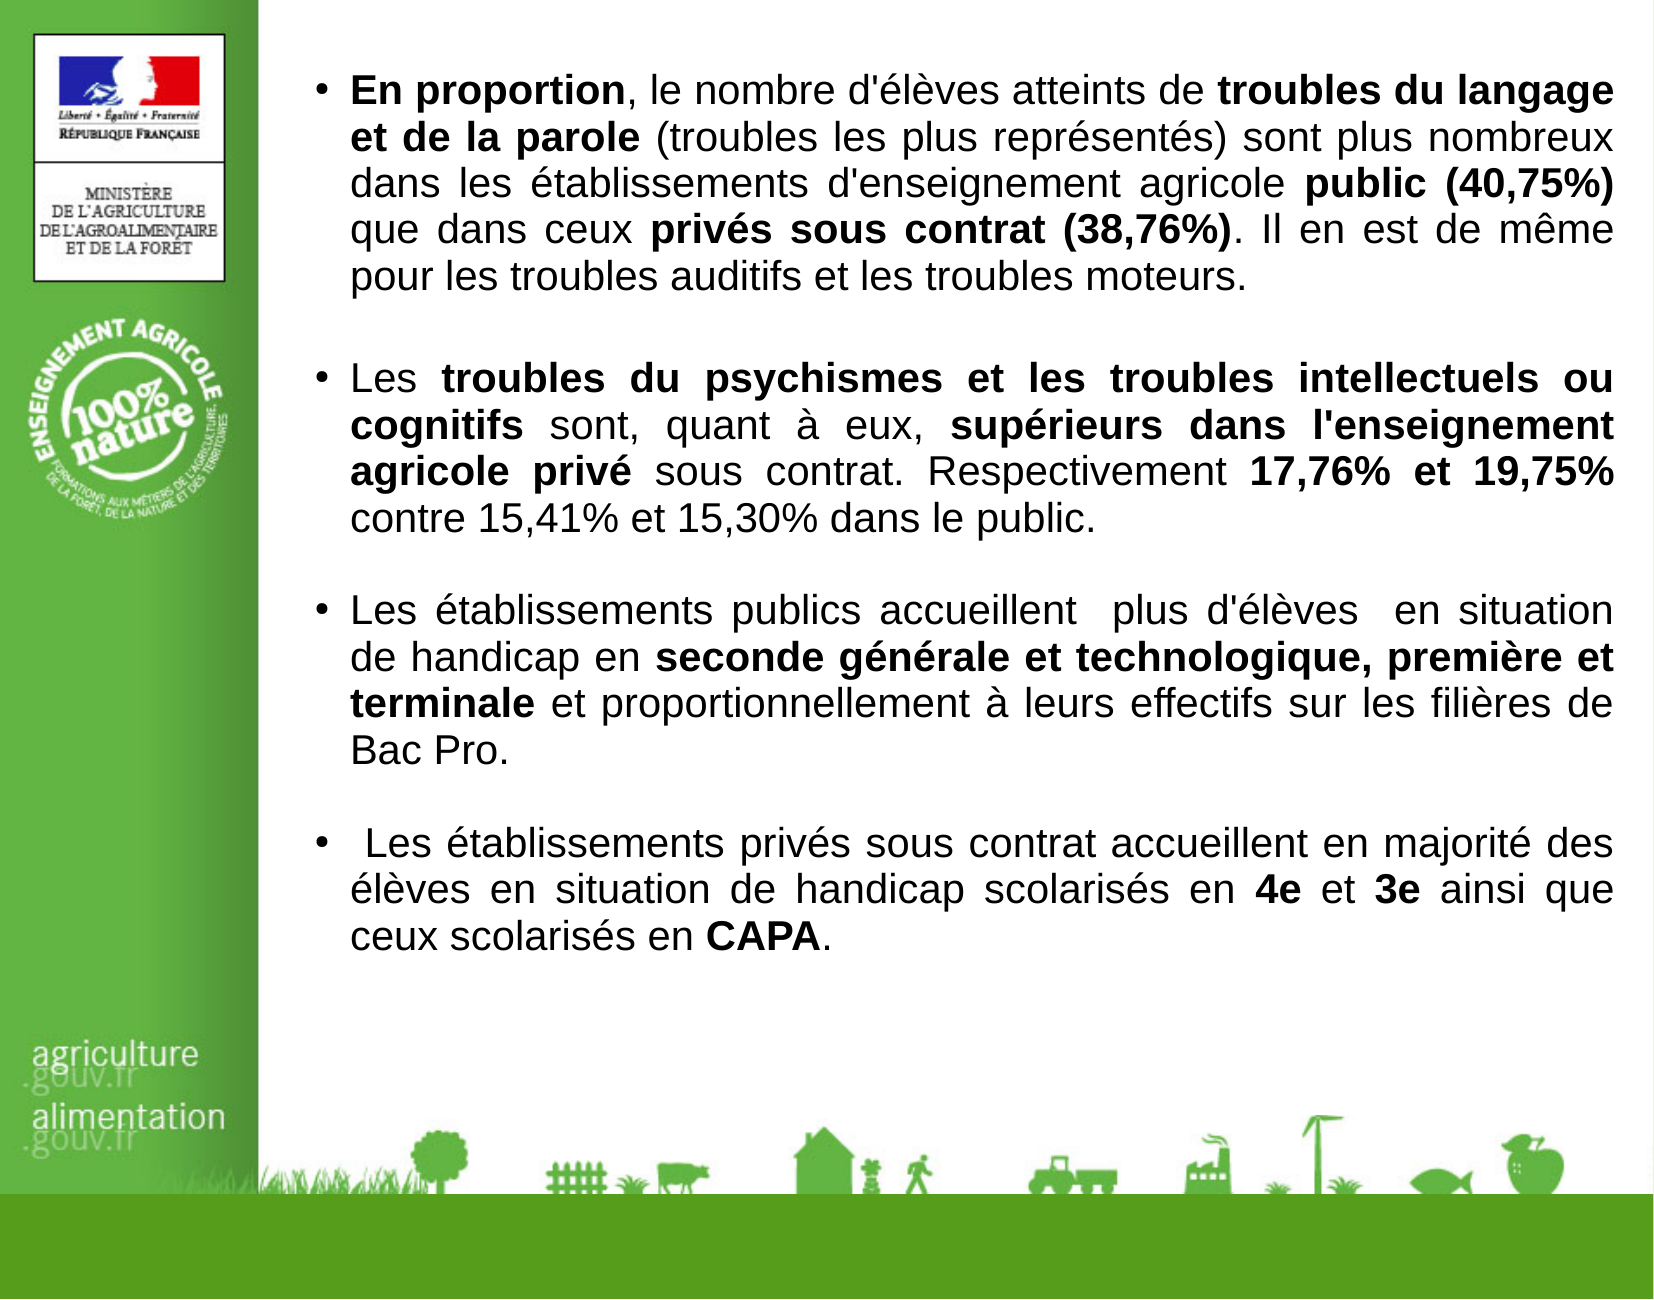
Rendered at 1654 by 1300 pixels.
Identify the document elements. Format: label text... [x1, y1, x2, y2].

table_header En proportion, le nombre d'élèves atteints de troubles du langage et de la parole (troubles les plus représentés) sont plus nombreux dans les établissements d'enseignement agricole public (40,75%) que dans ceux privés sous contrat (38,76%). Il en est de même pour les troubles auditifs et les troubles moteurs. Les troubles du psychismes et les troubles intellectuels ou cognitifs sont, quant à eux, supérieurs dans l'enseignement agricole privé sous contrat. Respectivement 17,76% et 19,75% contre 15,41% et 15,30% dans le public. Les établissements publics accueillent plus d'élèves en situation de handicap en seconde générale et technologique, première et terminale et proportionnellement à leurs effectifs sur les filières de Bac Pro. Les établissements privés sous contrat accueillent en majorité des élèves en situation de handicap scolarisés en 4e et 3e ainsi que ceux scolarisés en CAPA. [300, 59, 1630, 1115]
picture [0, 0, 1654, 1194]
